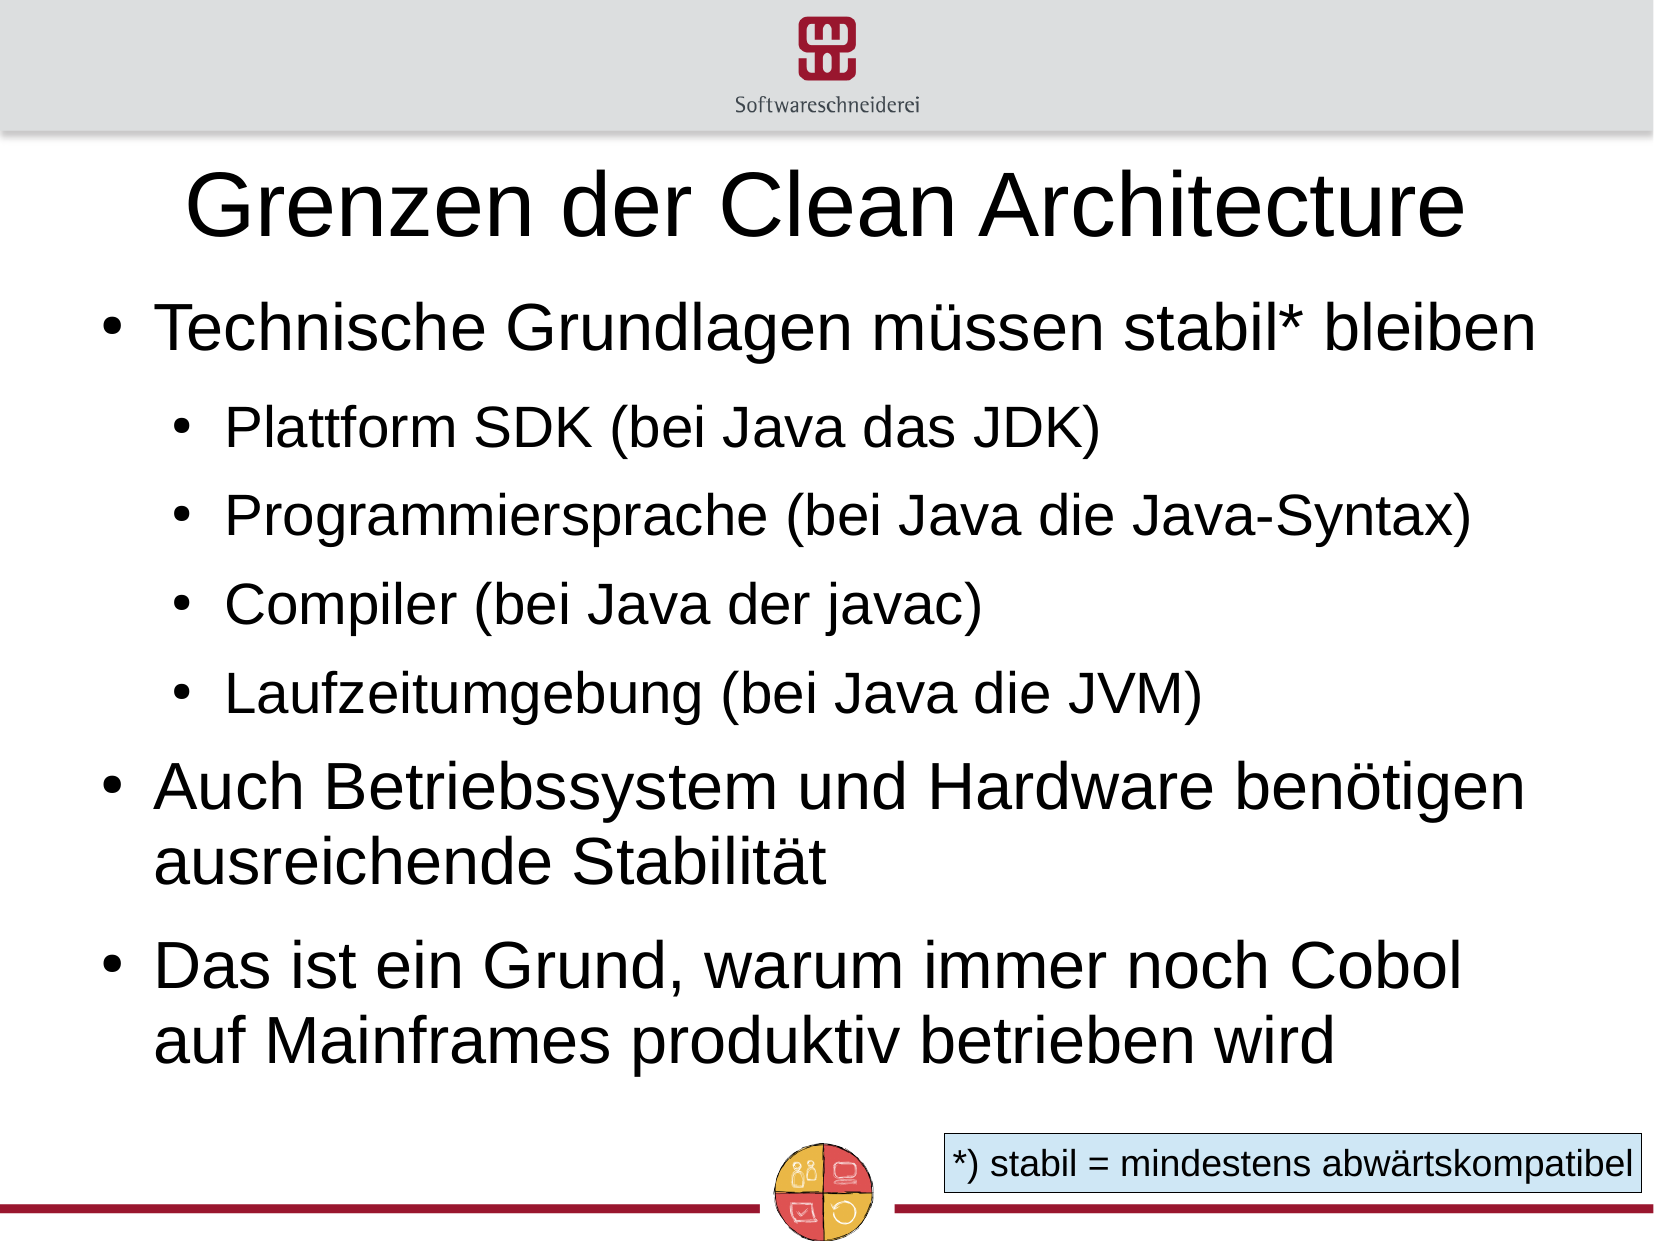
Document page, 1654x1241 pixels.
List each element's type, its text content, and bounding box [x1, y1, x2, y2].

picture [0, 0, 1654, 1241]
text_box *) stabil = mindestens abwärtskompatibel [944, 1133, 1642, 1193]
title Grenzen der Clean Architecture [82, 147, 1571, 257]
list Technische Grundlagen müssen stabil* bleiben Plattform SDK (bei Java das JDK) Programmiersprache (bei Java die Java-Syntax) Compiler (bei Java der javac) Laufzeitumgebung (bei Java die JVM) Auch Betriebssystem und Hardware benötigen ausreichende Stabilität Das ist ein Grund, warum immer noch Cobol auf Mainframes produktiv betrieben wird [82, 290, 1571, 1077]
